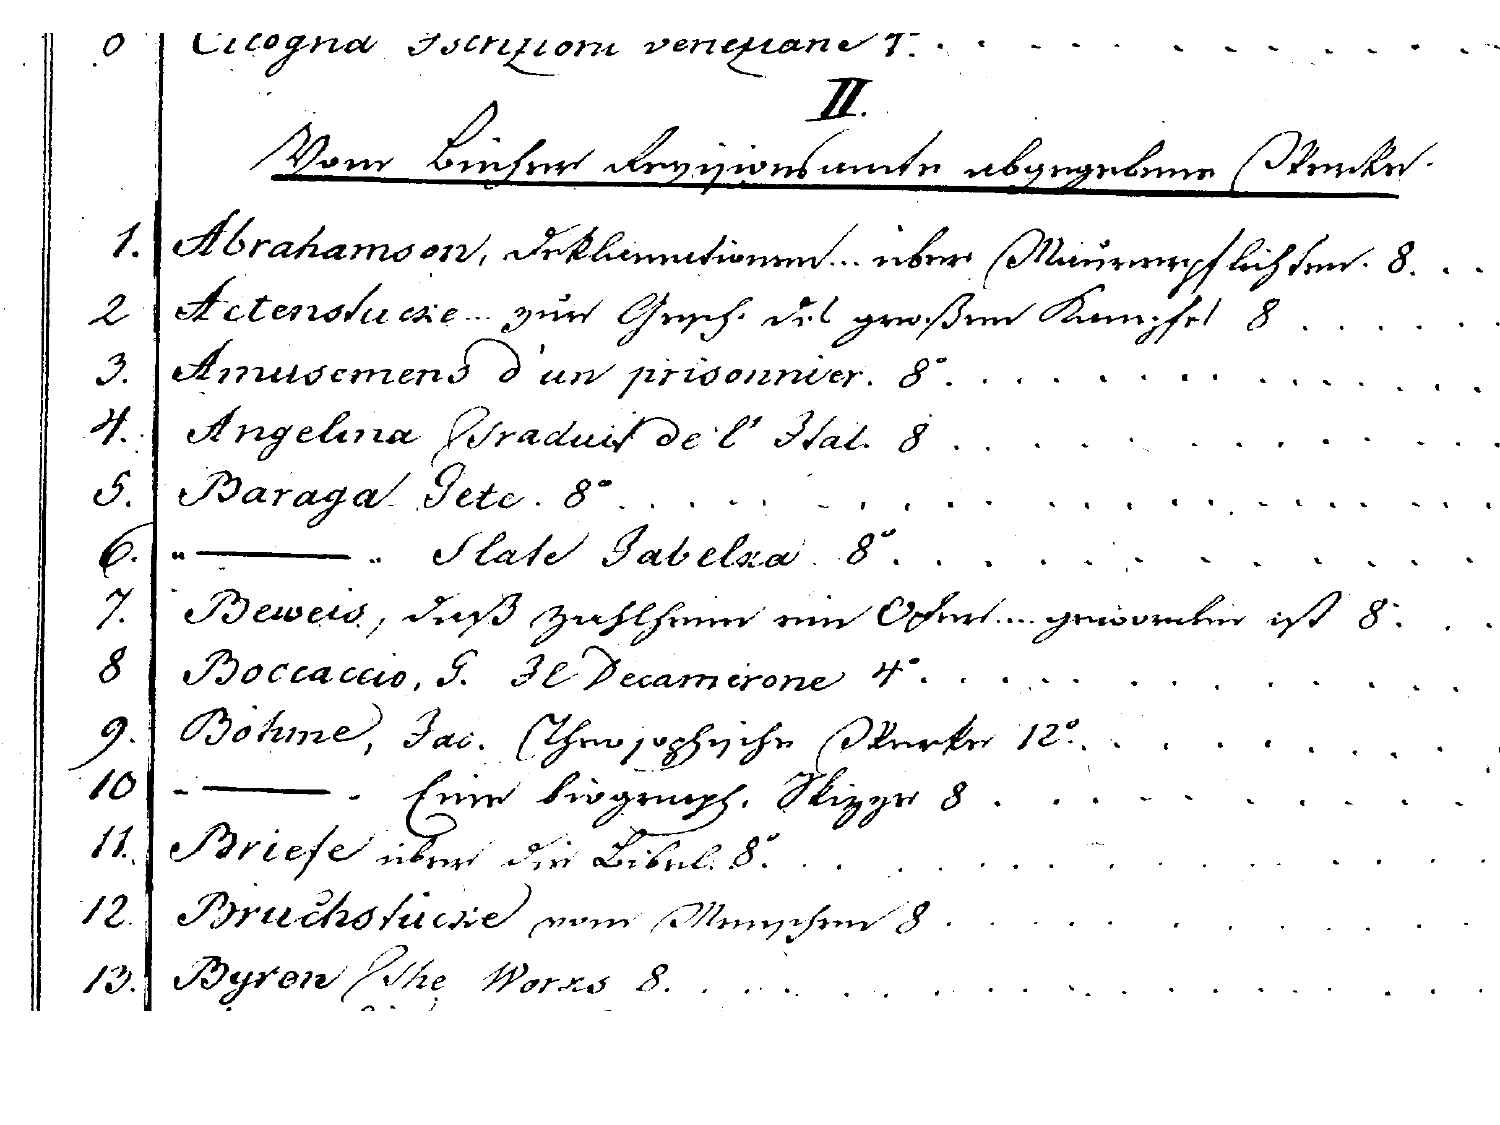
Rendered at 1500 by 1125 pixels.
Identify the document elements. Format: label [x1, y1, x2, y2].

picture [0, 33, 1500, 1011]
